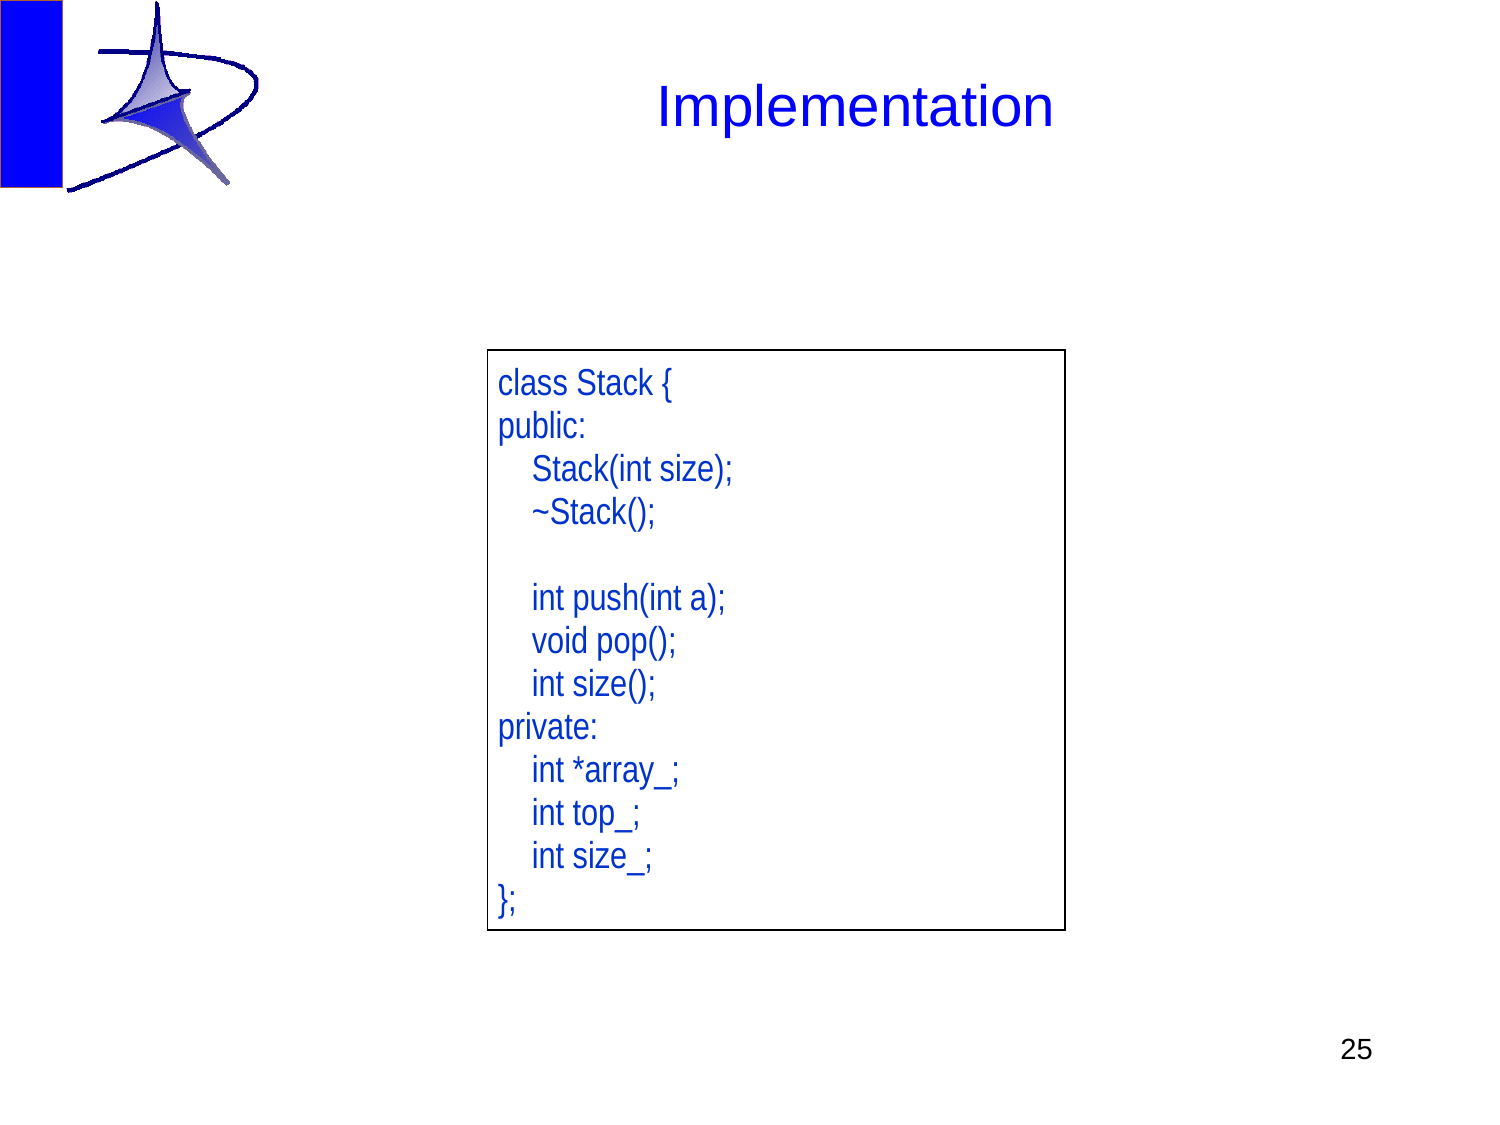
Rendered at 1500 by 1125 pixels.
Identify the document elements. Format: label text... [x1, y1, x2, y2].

text_box class Stack { public: Stack(int size); ~Stack(); int push(int a); void pop(); int size(); private: int *array_; int top_; int size_; }; [487, 349, 1066, 930]
picture [62, 0, 263, 197]
title Implementation [262, 24, 1450, 188]
